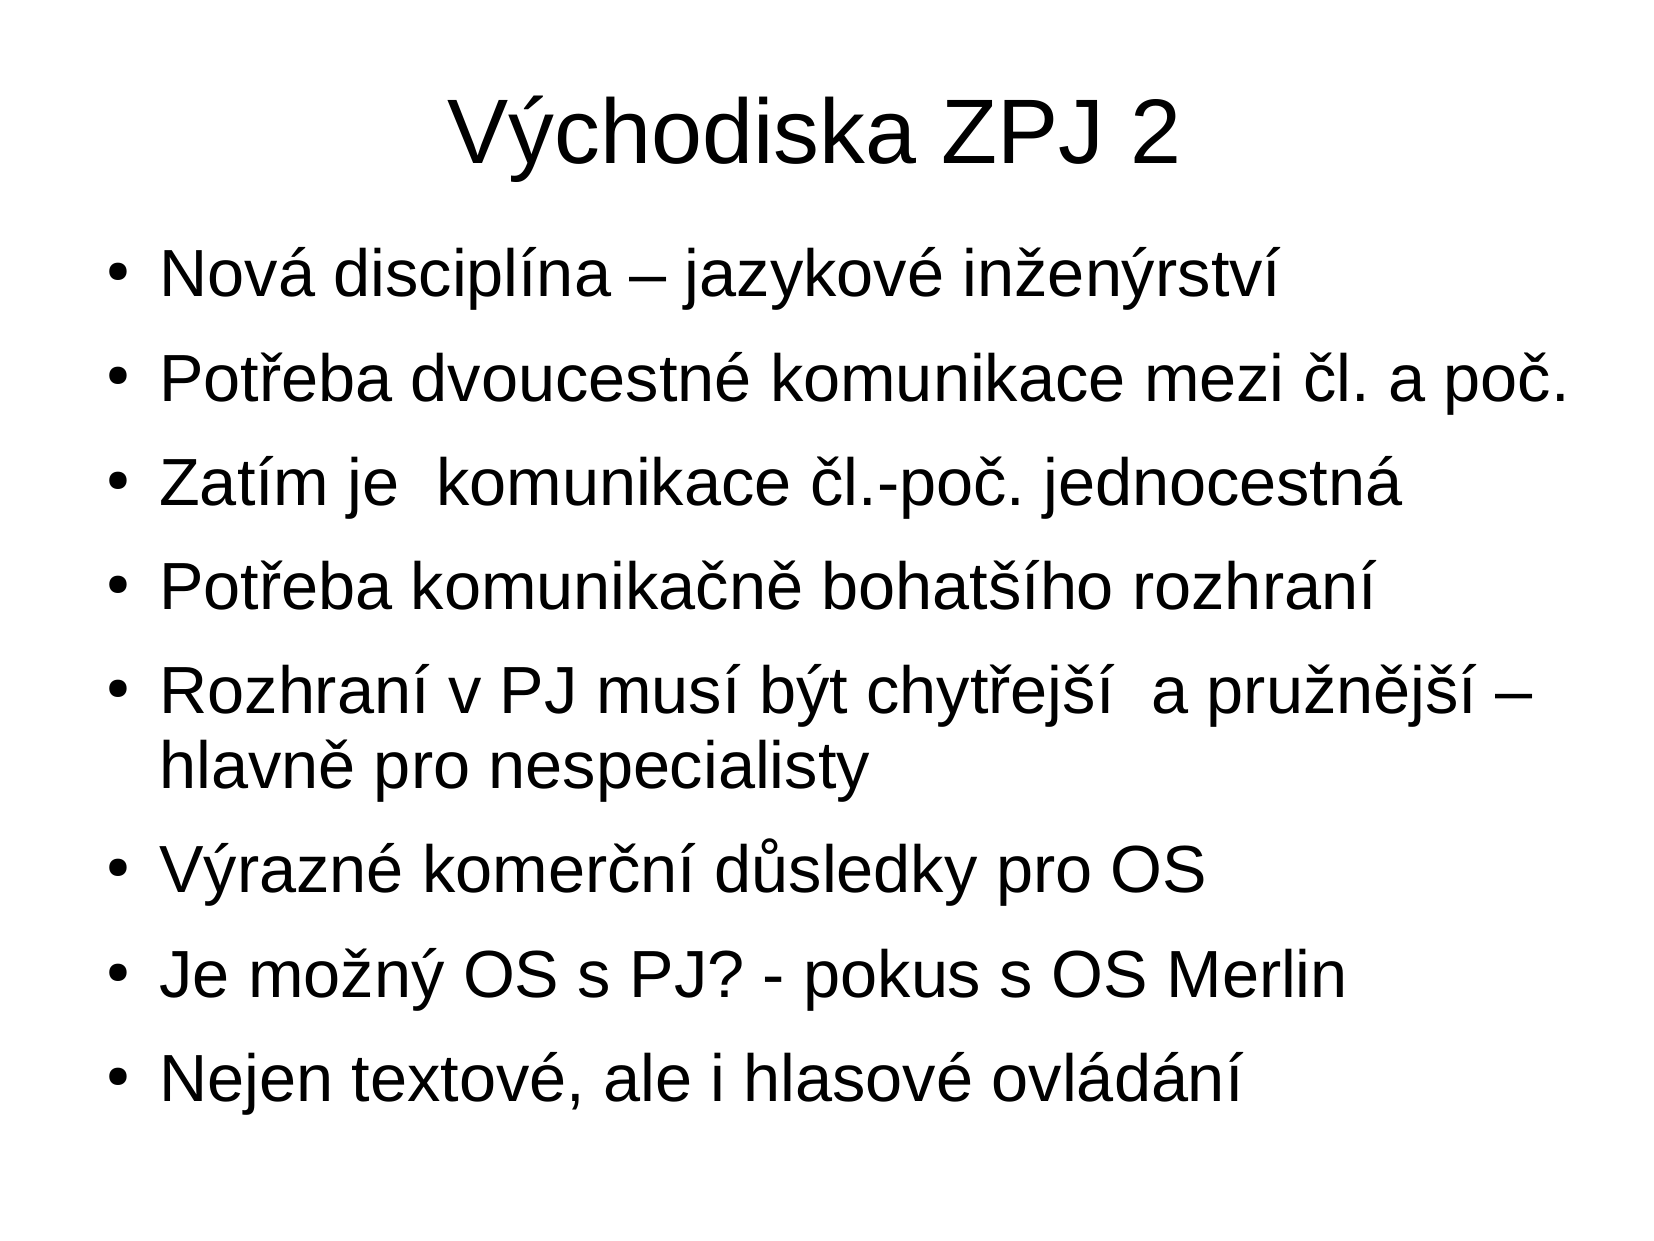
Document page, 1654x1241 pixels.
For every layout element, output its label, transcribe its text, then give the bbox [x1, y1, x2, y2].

title Východiska ZPJ 2 [59, 56, 1571, 207]
list Nová disciplína – jazykové inženýrství Potřeba dvoucestné komunikace mezi čl. a poč. Zatím je komunikace čl.-poč. jednocestná Potřeba komunikačně bohatšího rozhraní Rozhraní v PJ musí být chytřejší a pružnější – hlavně pro nespecialisty Výrazné komerční důsledky pro OS Je možný OS s PJ? - pokus s OS Merlin Nejen textové, ale i hlasové ovládání [88, 236, 1625, 1241]
